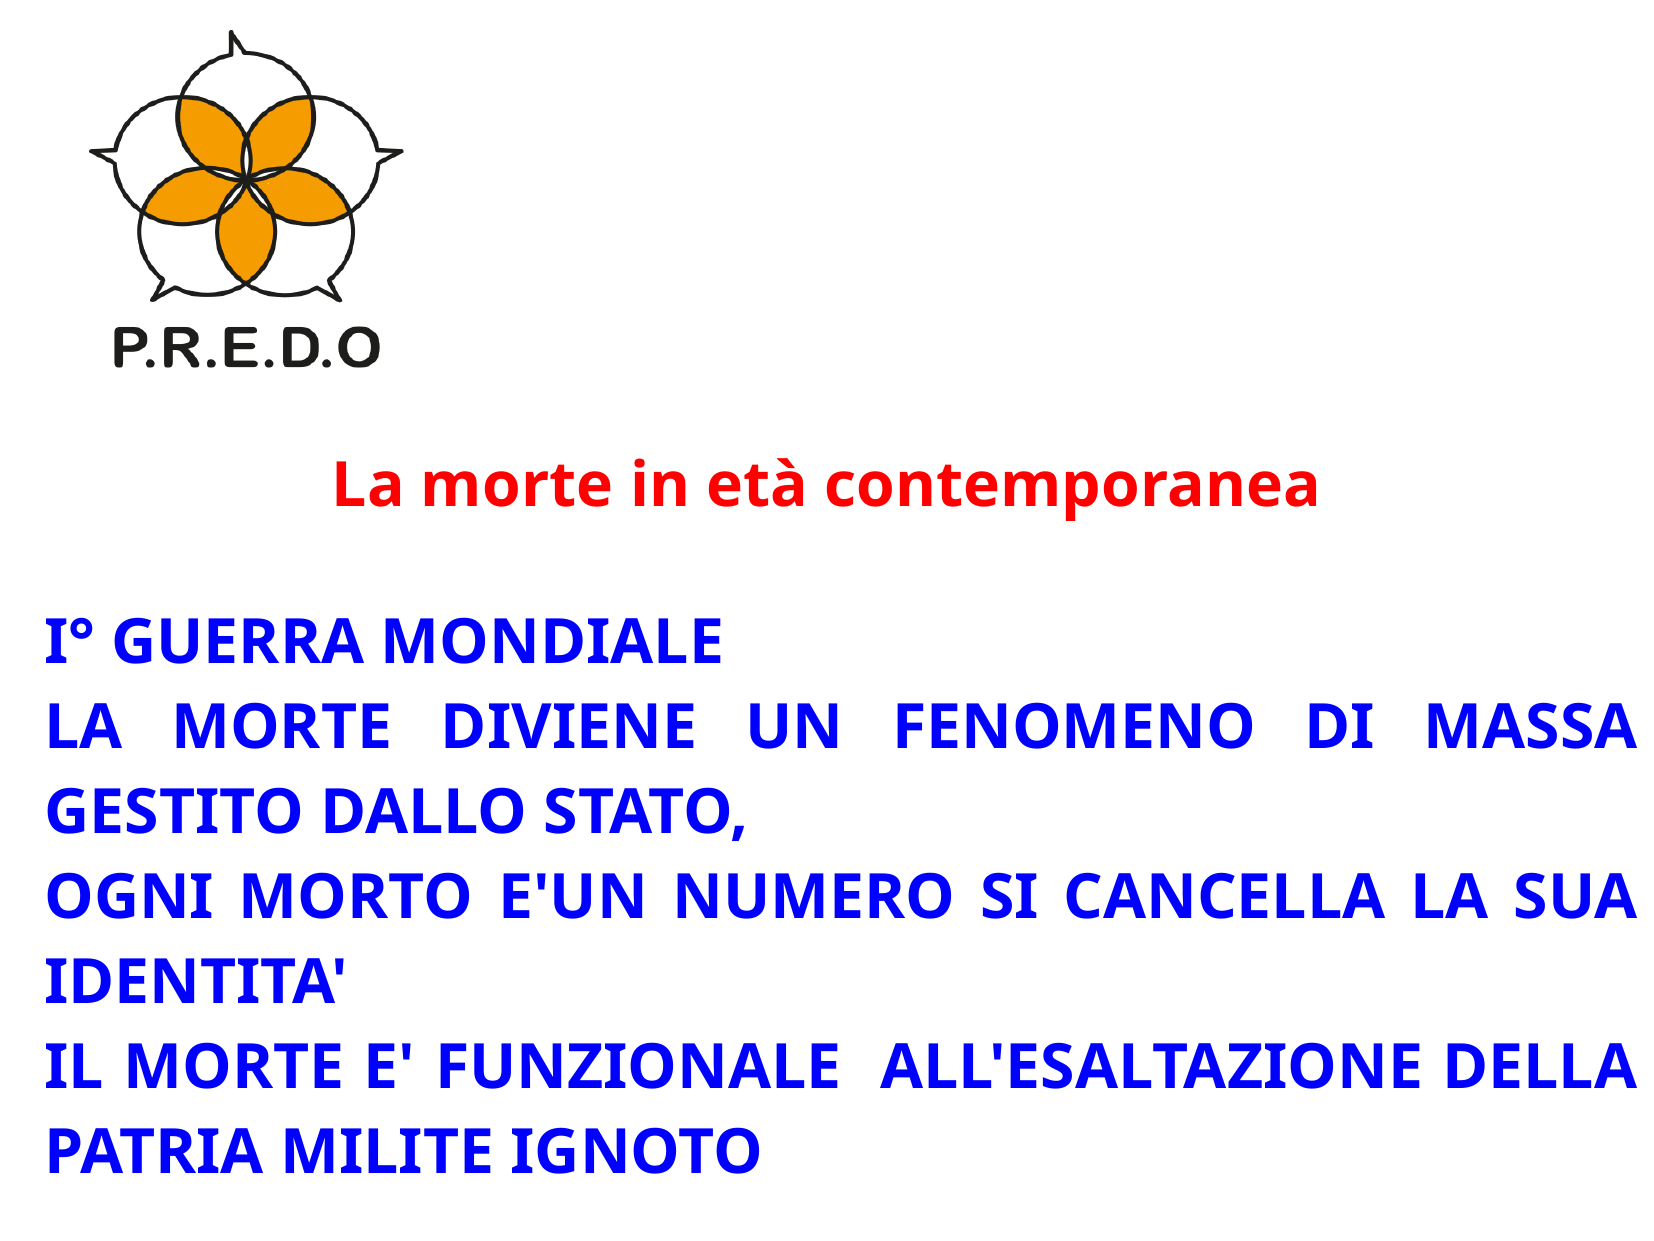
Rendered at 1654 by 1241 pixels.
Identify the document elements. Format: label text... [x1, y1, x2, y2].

picture [88, 29, 404, 368]
text_box La morte in età contemporanea [88, 177, 1565, 589]
text_box I° GUERRA MONDIALE LA MORTE DIVIENE UN FENOMENO DI MASSA GESTITO DALLO STATO, OGNI MORTO E'UN NUMERO SI CANCELLA LA SUA IDENTITA' IL MORTE E' FUNZIONALE ALL'ESALTAZIONE DELLA PATRIA MILITE IGNOTO [29, 589, 1654, 1105]
text_box La morte in età contemporanea [88, 1105, 1565, 1241]
